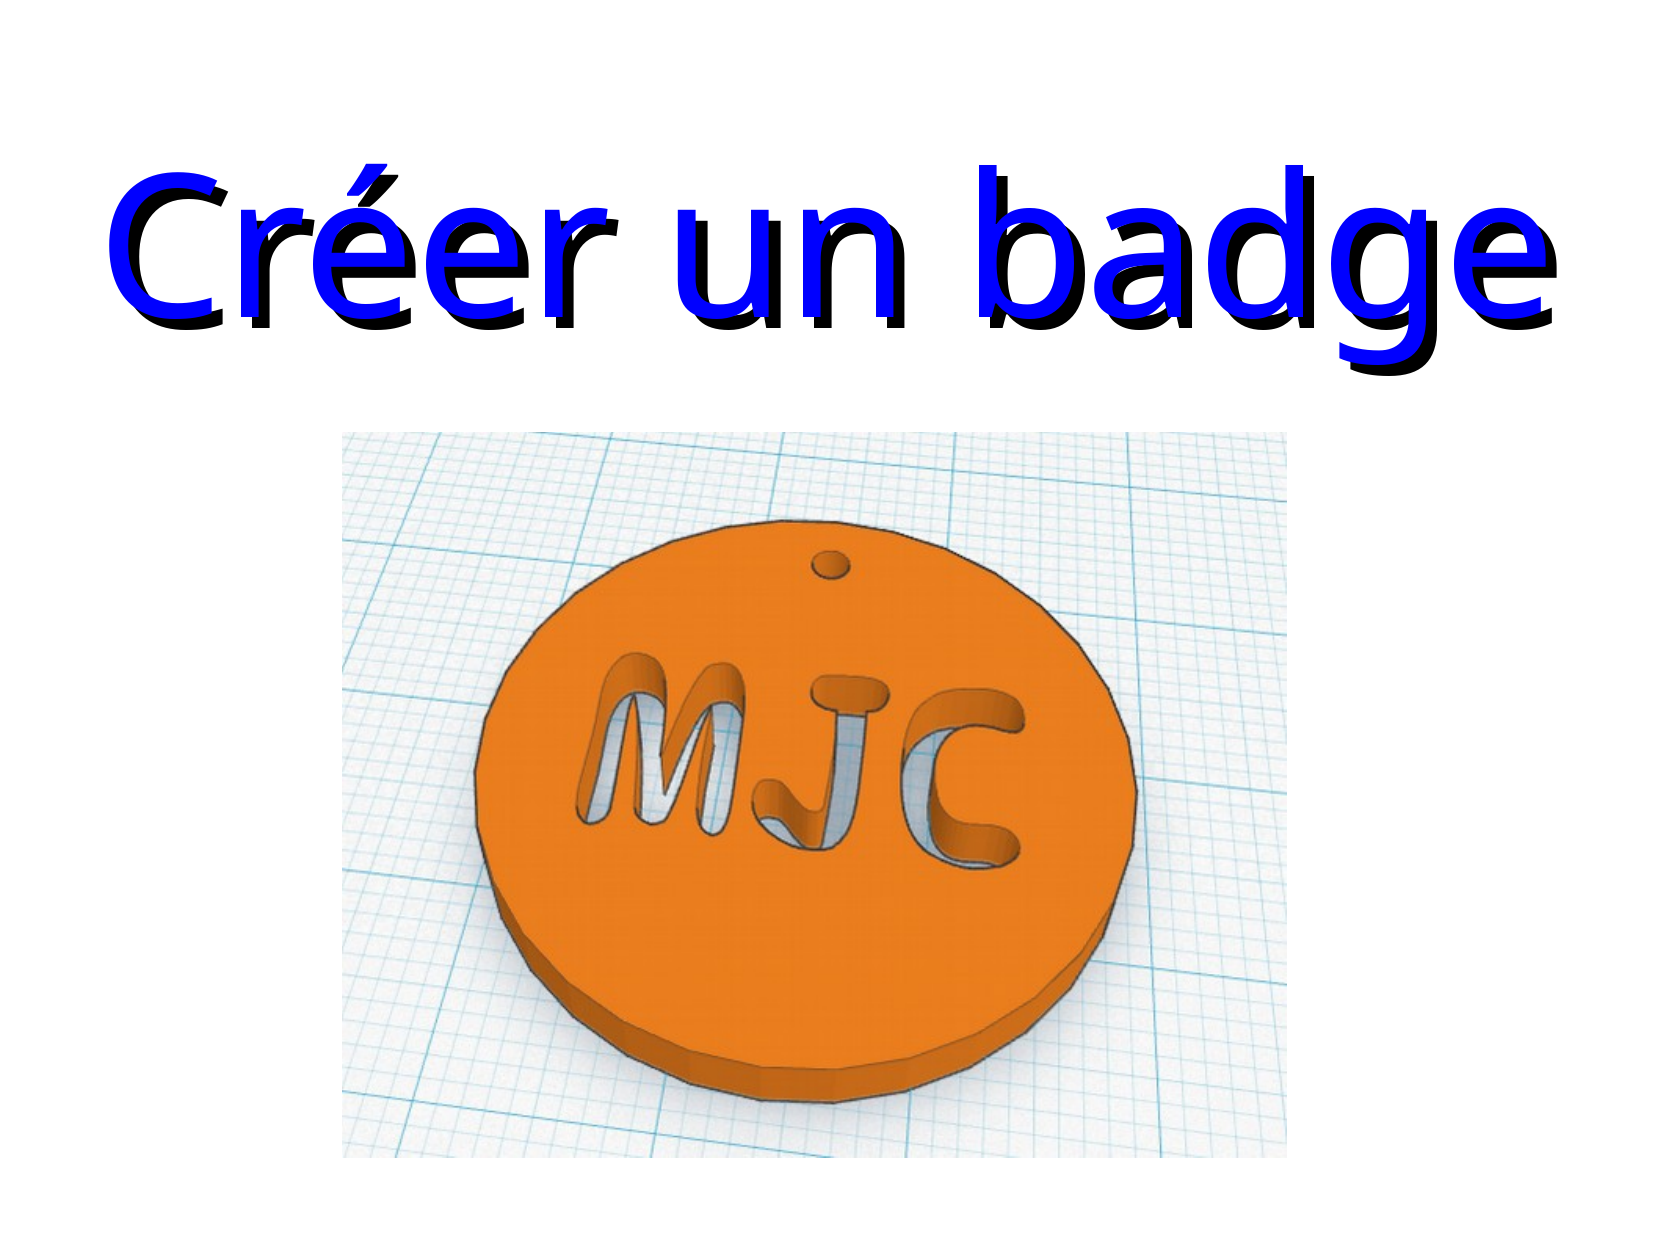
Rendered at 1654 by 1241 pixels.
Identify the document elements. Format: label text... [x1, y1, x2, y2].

picture [342, 432, 1287, 1158]
text_box Créer un badge [59, 95, 1595, 390]
